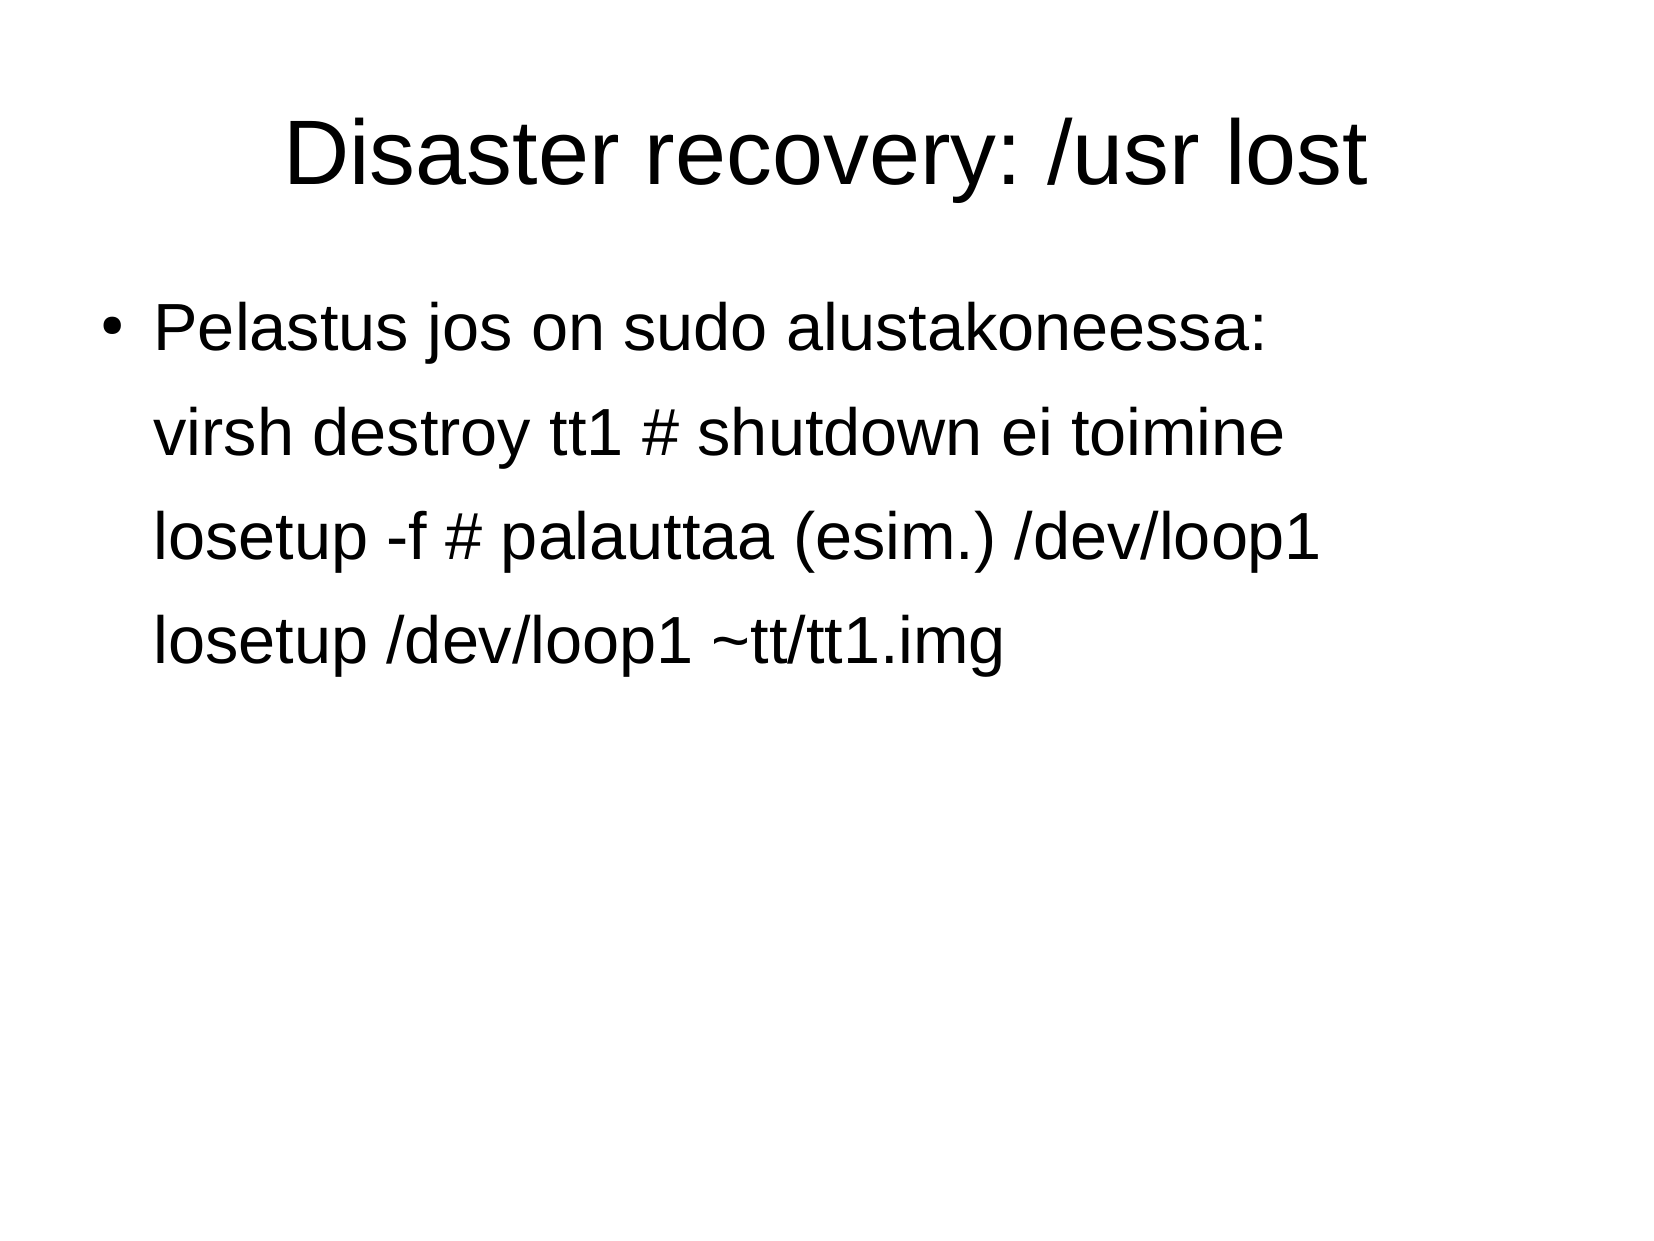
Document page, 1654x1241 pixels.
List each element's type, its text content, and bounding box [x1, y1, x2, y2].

list Pelastus jos on sudo alustakoneessa: virsh destroy tt1 # shutdown ei toimine losetup -f # palauttaa (esim.) /dev/loop1 losetup /dev/loop1 ~tt/tt1.img [82, 290, 1571, 1010]
title Disaster recovery: /usr lost [82, 49, 1571, 257]
